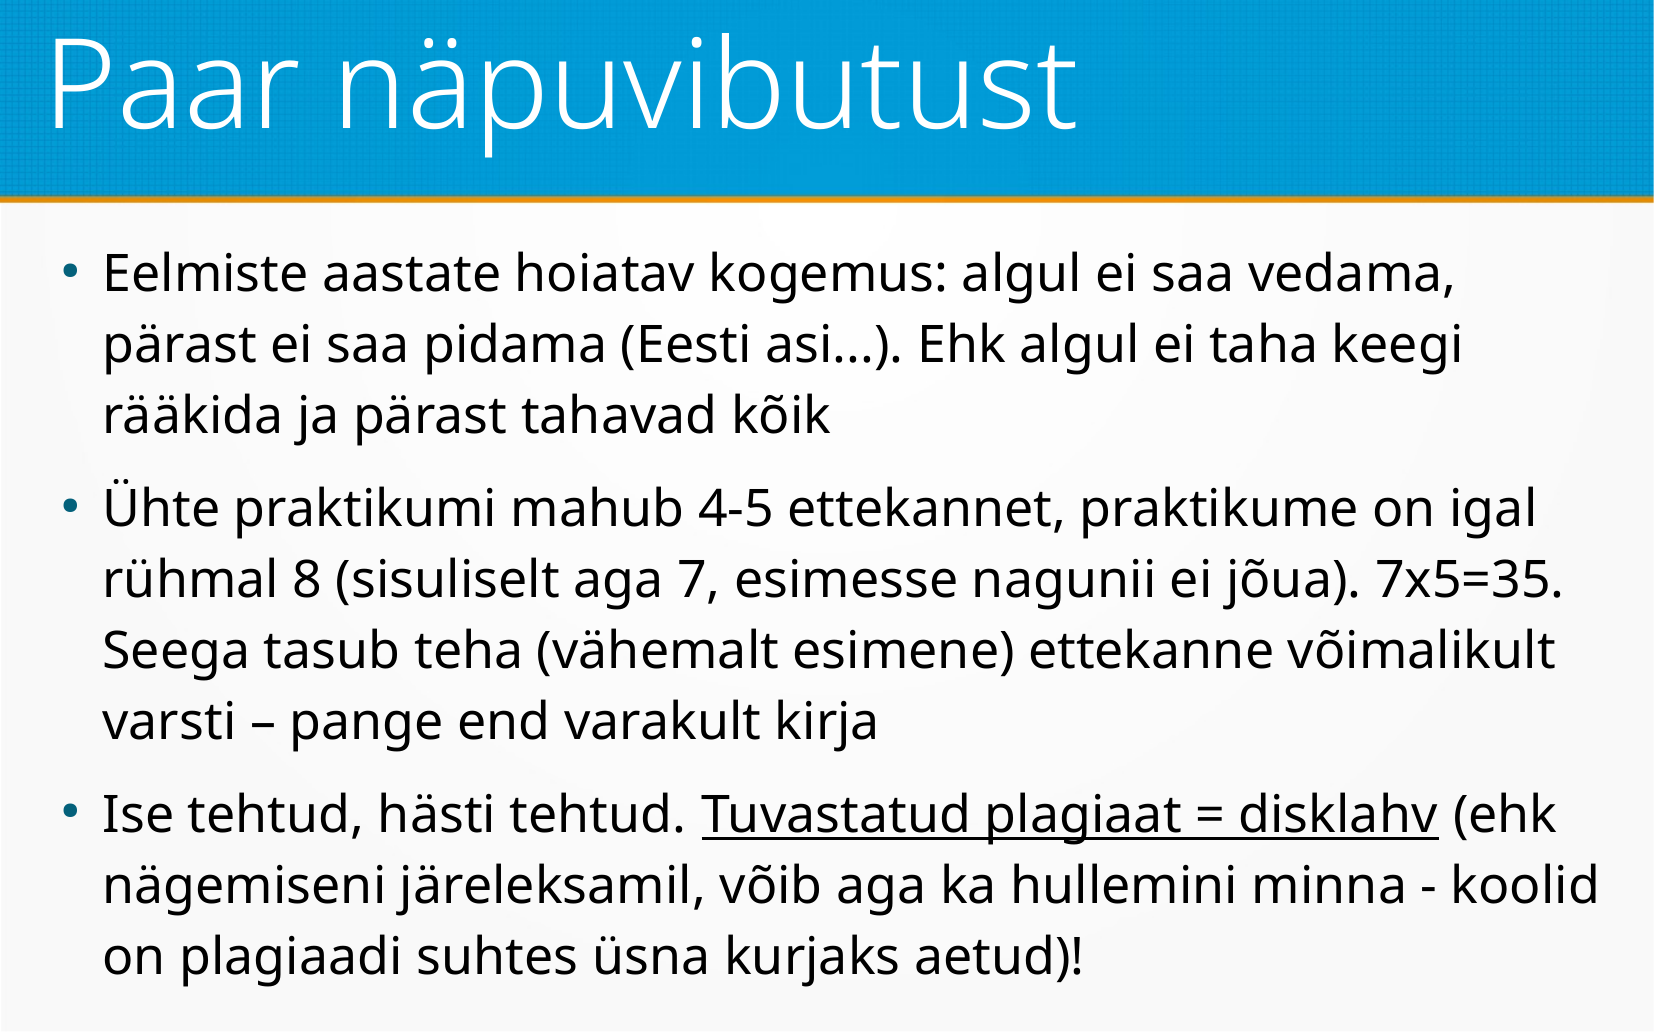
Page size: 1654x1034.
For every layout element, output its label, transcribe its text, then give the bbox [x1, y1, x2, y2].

title Paar näpuvibutust [43, 0, 1619, 166]
picture [0, 195, 1654, 1034]
list Eelmiste aastate hoiatav kogemus: algul ei saa vedama, pärast ei saa pidama (Eesti asi...). Ehk algul ei taha keegi rääkida ja pärast tahavad kõik Ühte praktikumi mahub 4-5 ettekannet, praktikume on igal rühmal 8 (sisuliselt aga 7, esimesse nagunii ei jõua). 7x5=35. Seega tasub teha (vähemalt esimene) ettekanne võimalikult varsti – pange end varakult kirja Ise tehtud, hästi tehtud. Tuvastatud plagiaat = disklahv (ehk nägemiseni järeleksamil, võib aga ka hullemini minna - koolid on plagiaadi suhtes üsna kurjaks aetud)! [47, 236, 1607, 1002]
